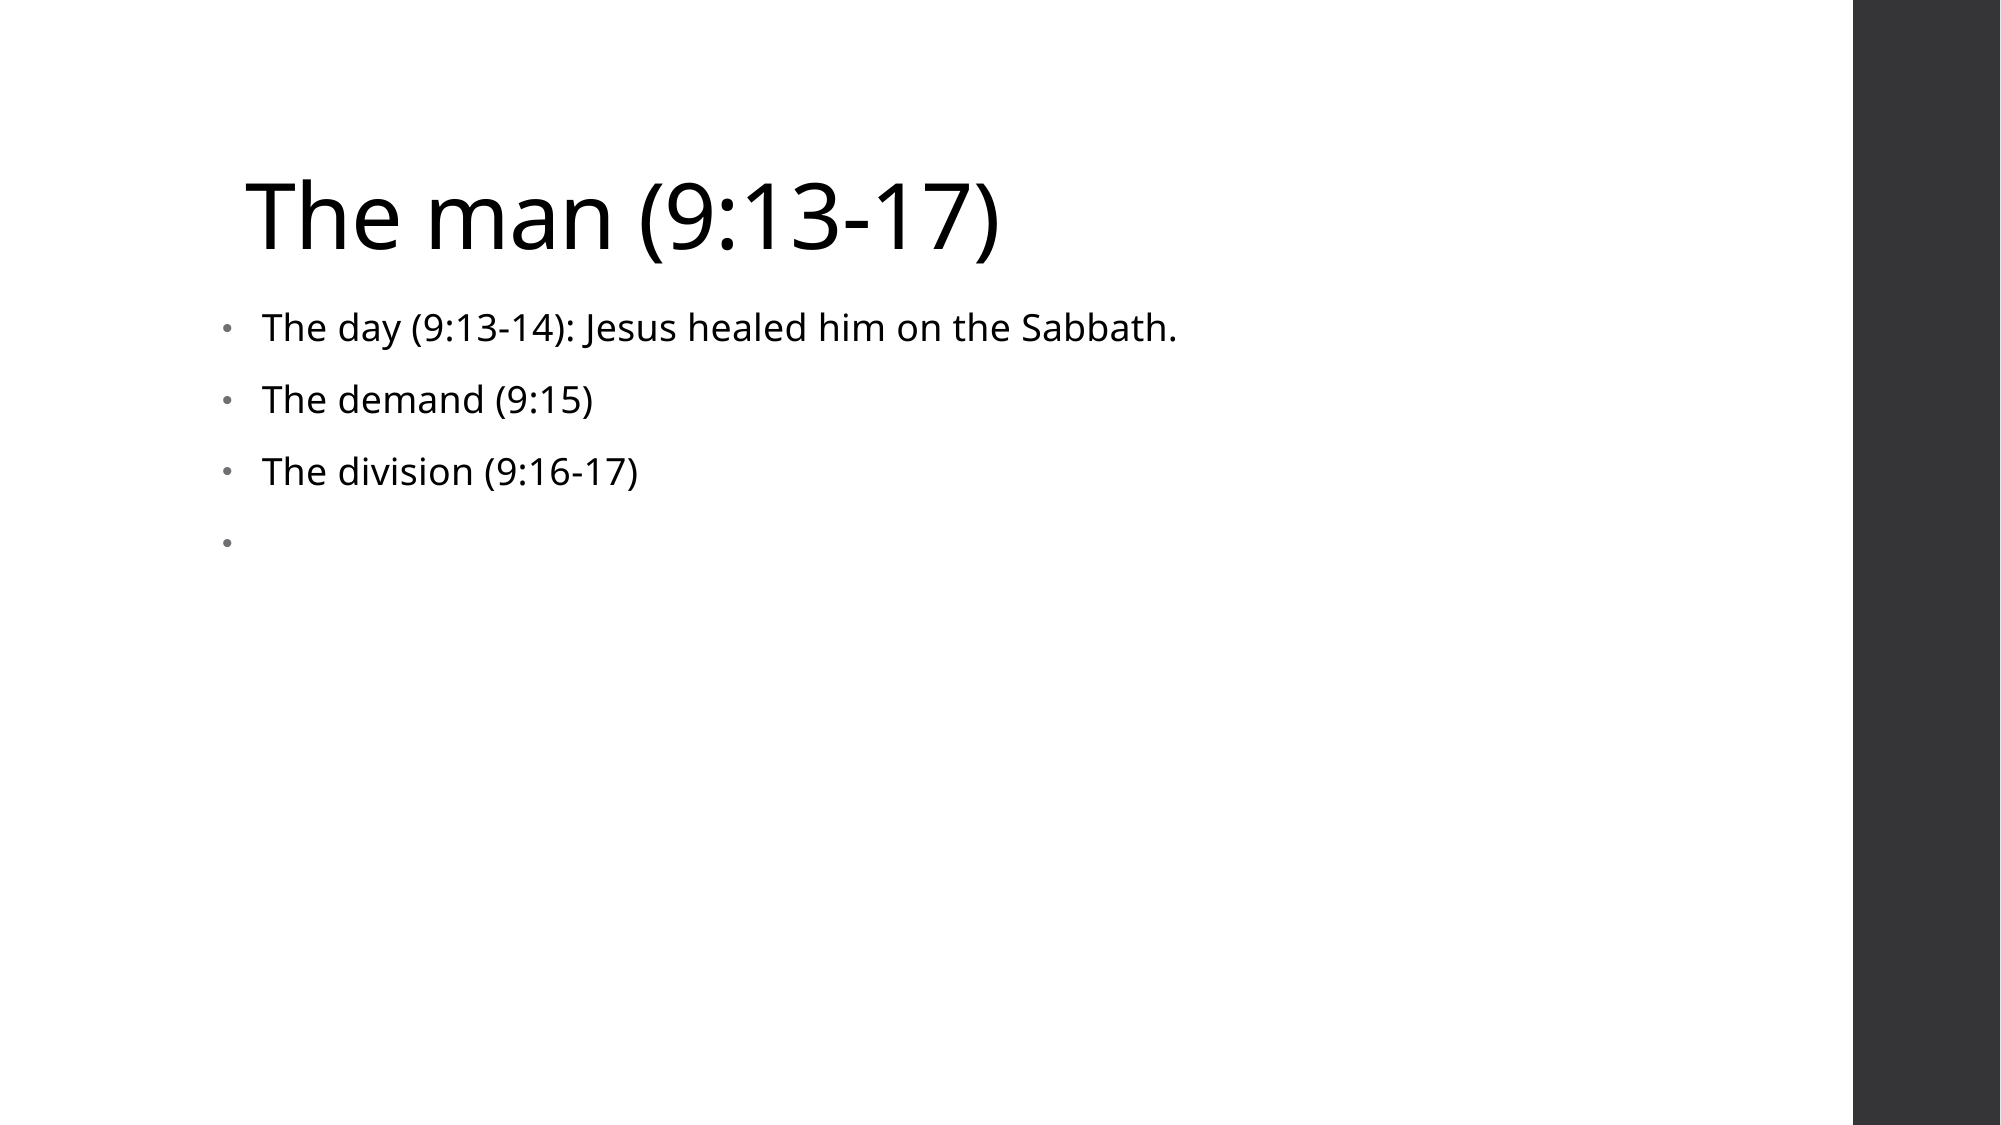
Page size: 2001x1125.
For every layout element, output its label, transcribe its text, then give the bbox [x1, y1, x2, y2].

title The man (9:13-17) [206, 60, 1797, 278]
list The day (9:13-14): Jesus healed him on the Sabbath. The demand (9:15) The division (9:16-17) [206, 299, 1617, 1014]
